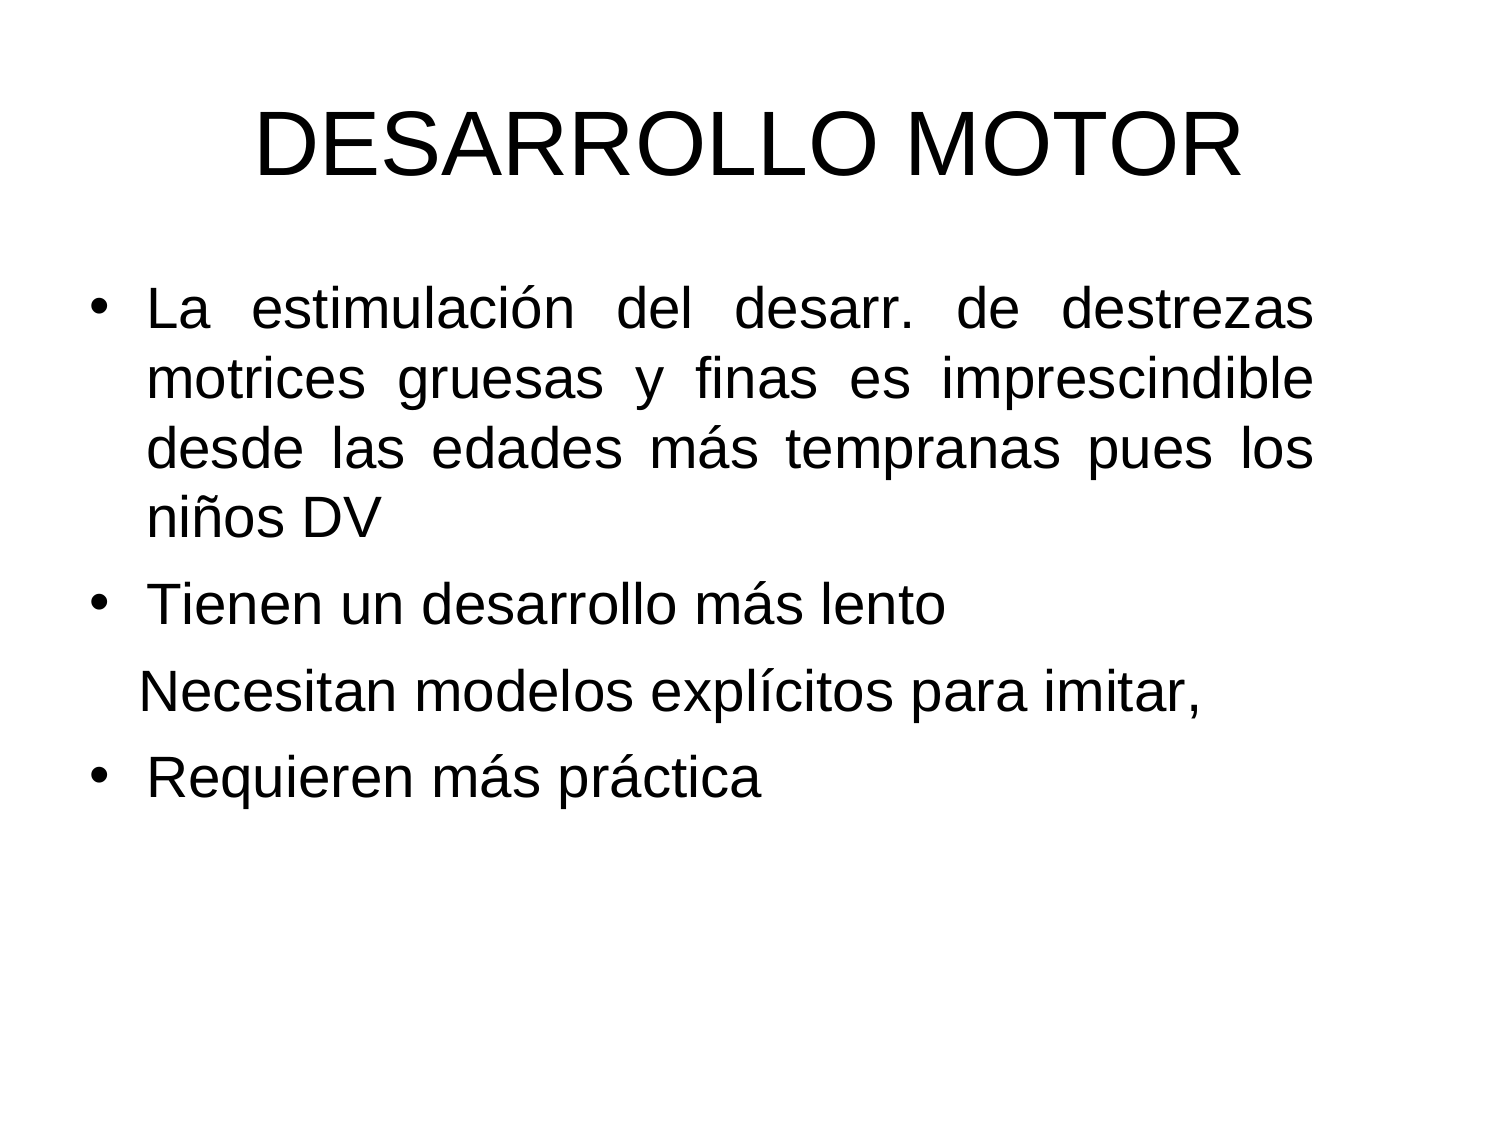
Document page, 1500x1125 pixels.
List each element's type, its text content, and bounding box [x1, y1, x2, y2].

list La estimulación del desarr. de destrezas motrices gruesas y finas es imprescindible desde las edades más tempranas pues los niños DV Tienen un desarrollo más lento Necesitan modelos explícitos para imitar, Requieren más práctica [75, 262, 1426, 1005]
title DESARROLLO MOTOR [75, 45, 1426, 233]
